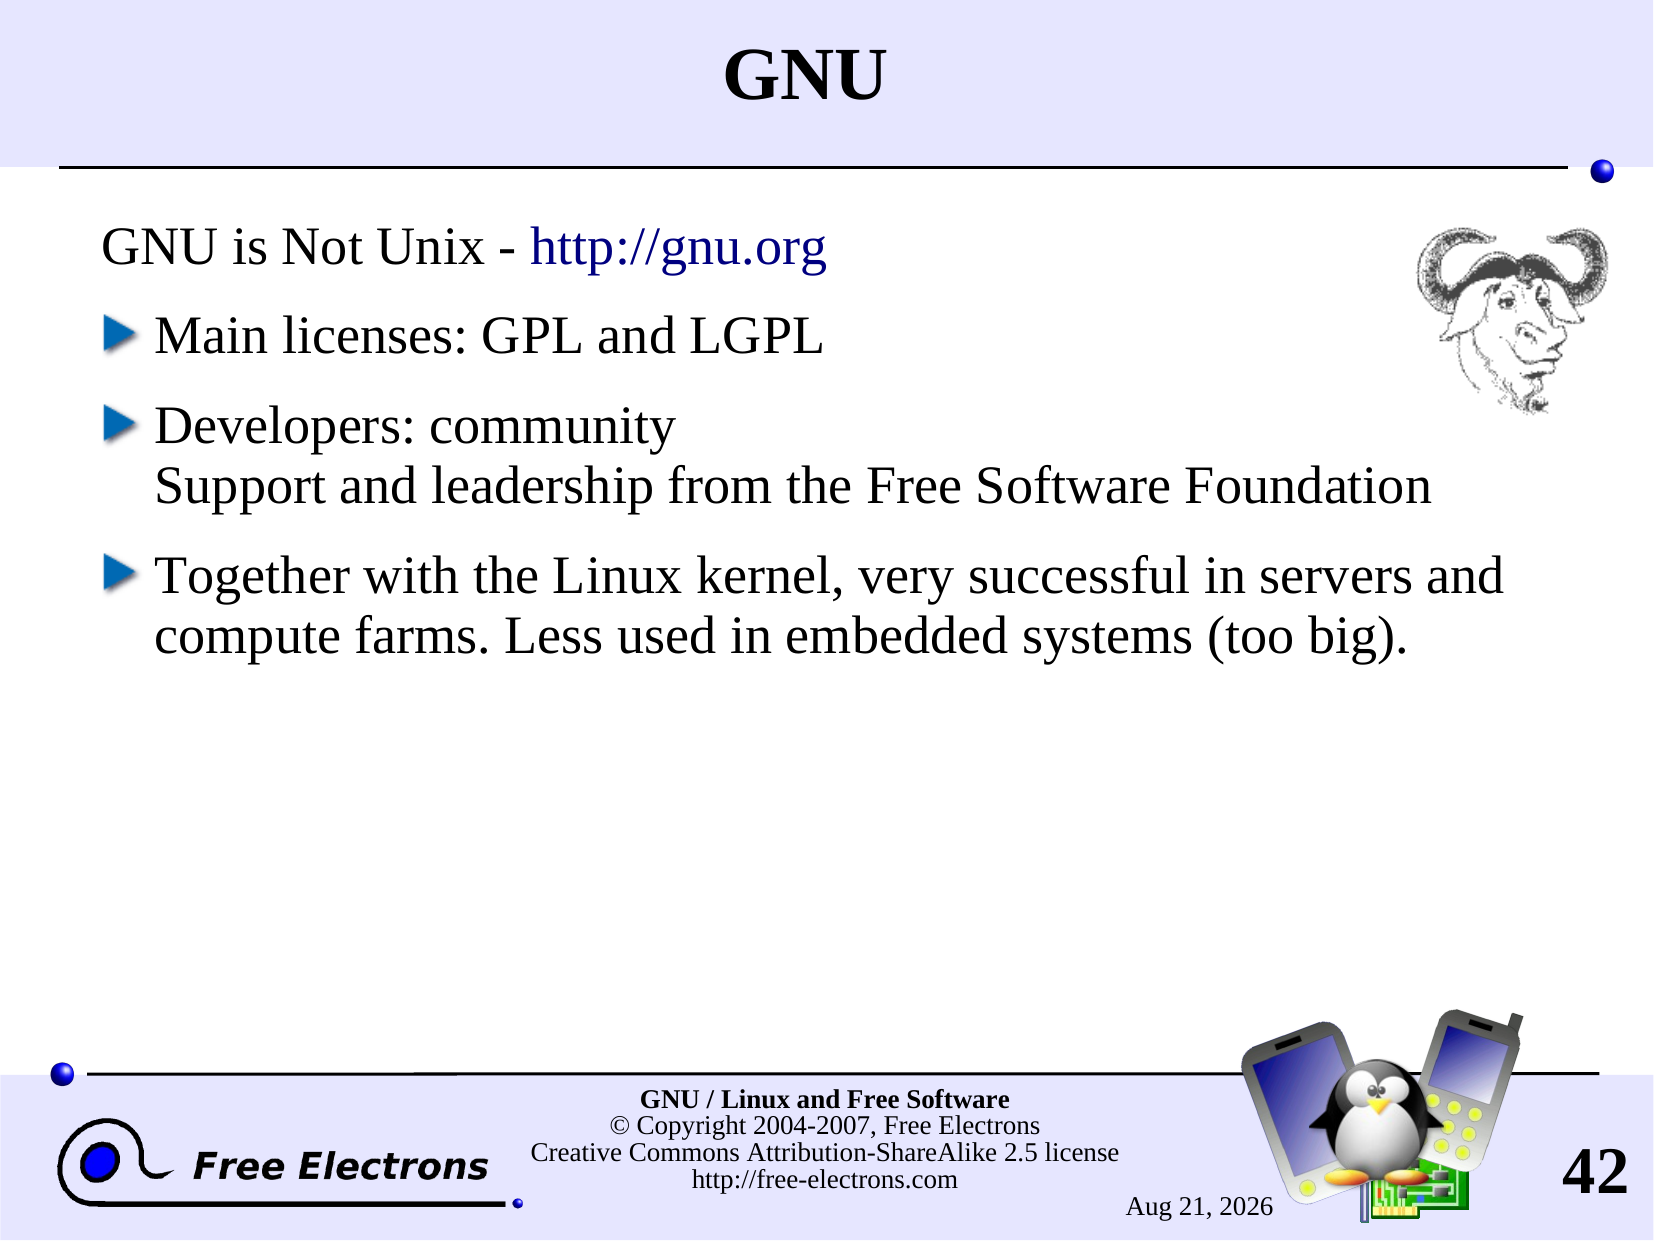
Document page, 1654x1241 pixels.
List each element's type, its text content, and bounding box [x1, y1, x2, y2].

picture [1231, 1066, 1521, 1241]
picture [50, 1107, 527, 1216]
title GNU [60, 25, 1551, 124]
list GNU is Not Unix - http://gnu.org Main licenses: GPL and LGPL Developers: community Support and leadership from the Free Software Foundation Together with the Linux kernel, very successful in servers and compute farms. Less used in embedded systems (too big). [83, 216, 1546, 1066]
picture [1410, 225, 1613, 417]
